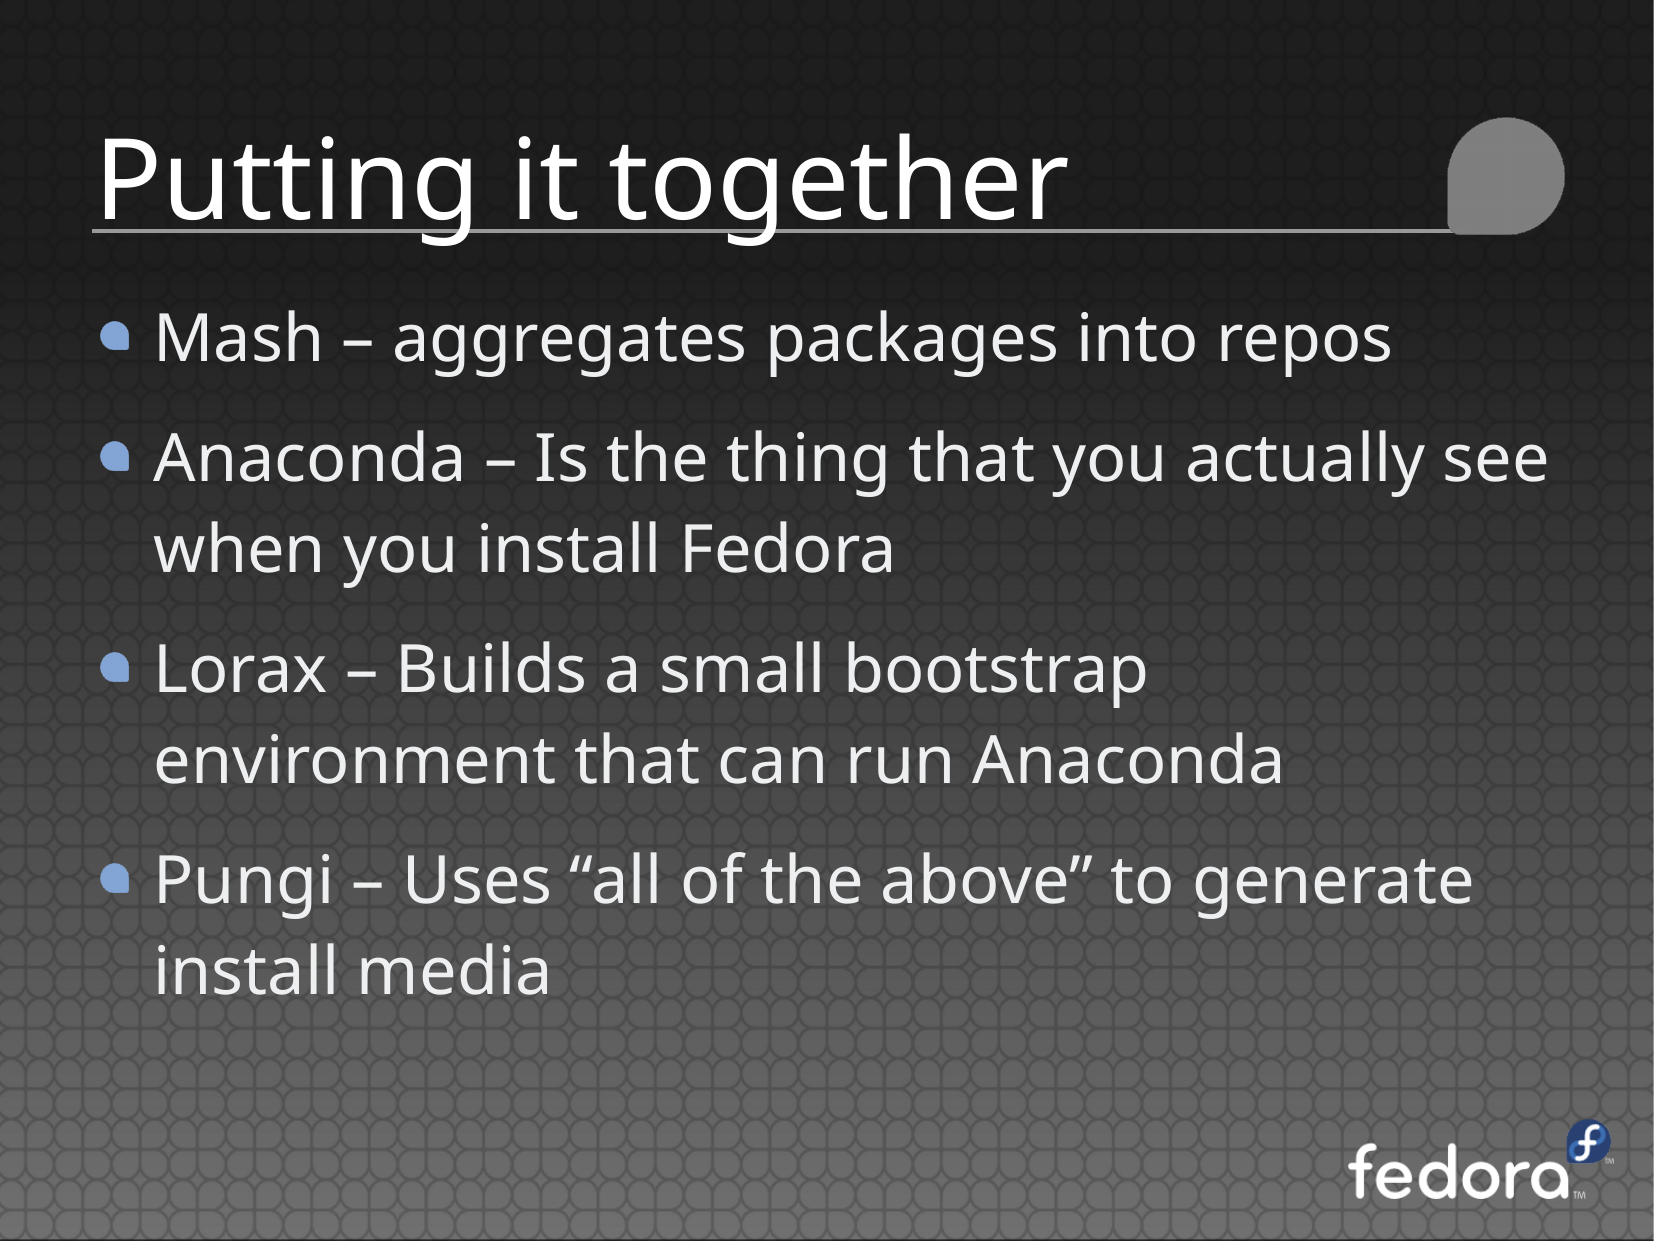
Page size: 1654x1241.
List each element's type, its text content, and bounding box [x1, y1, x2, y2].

title Putting it together [94, 100, 1426, 251]
list Mash – aggregates packages into repos Anaconda – Is the thing that you actually see when you install Fedora Lorax – Builds a small bootstrap environment that can run Anaconda Pungi – Uses “all of the above” to generate install media [82, 290, 1571, 1094]
picture [0, 0, 1654, 1241]
